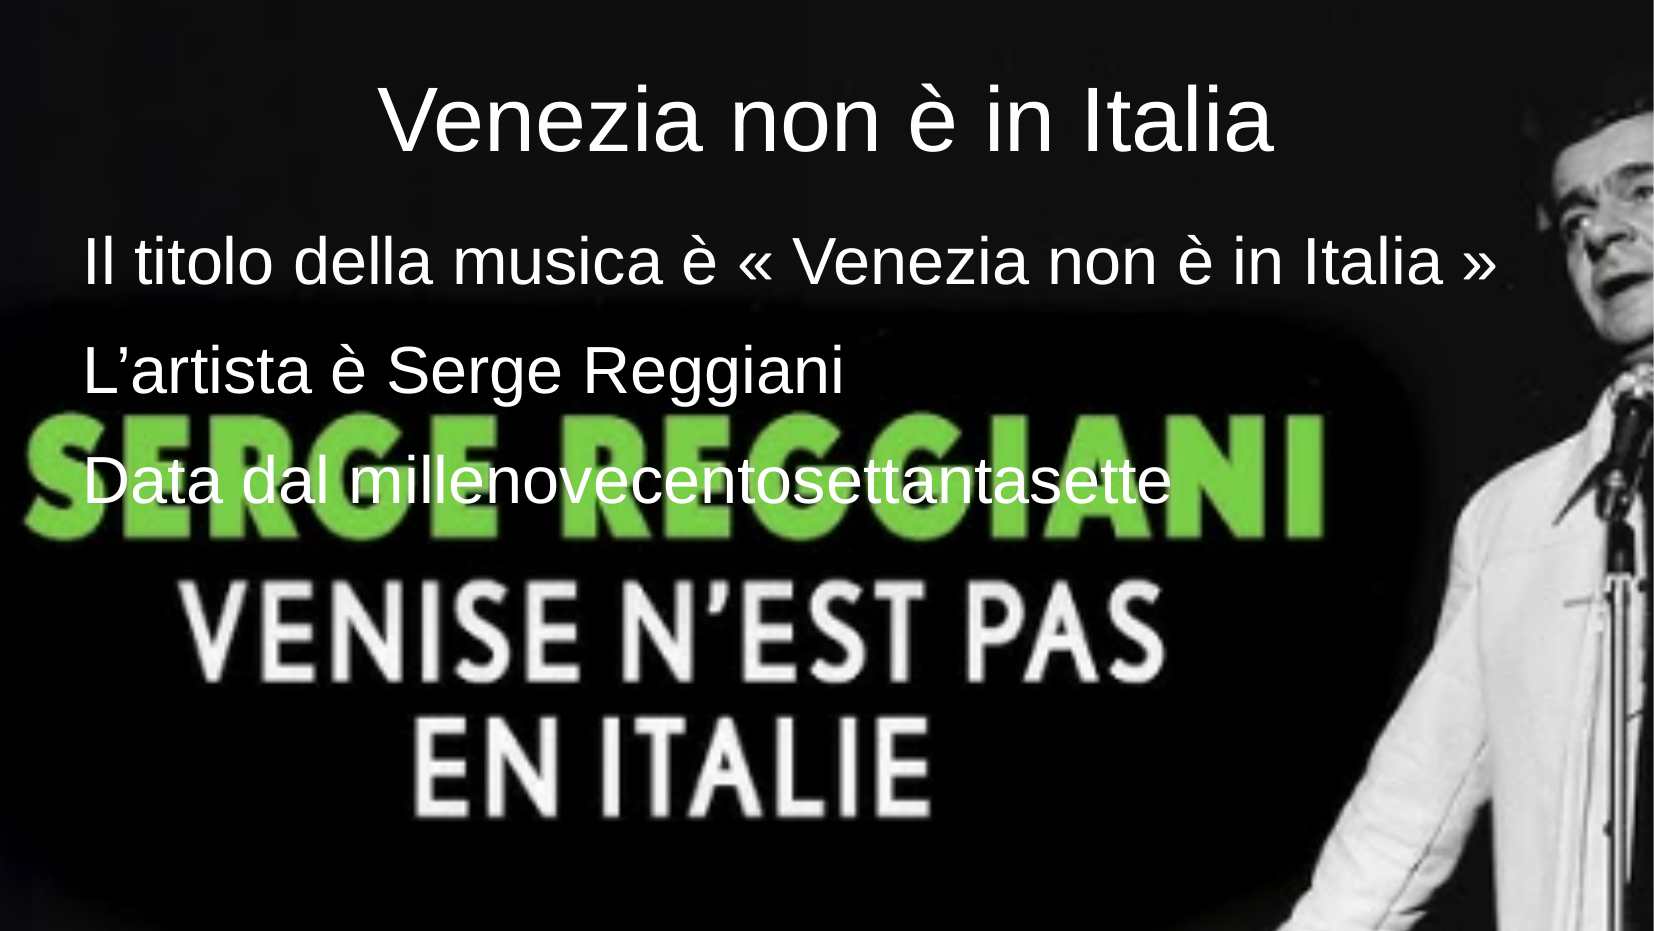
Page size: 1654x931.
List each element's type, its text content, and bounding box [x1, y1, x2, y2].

picture [0, 0, 1654, 931]
list Il titolo della musica è « Venezia non è in Italia » L’artista è Serge Reggiani Data dal millenovecentosettantasette [82, 217, 1571, 758]
title Venezia non è in Italia [82, 37, 1571, 193]
